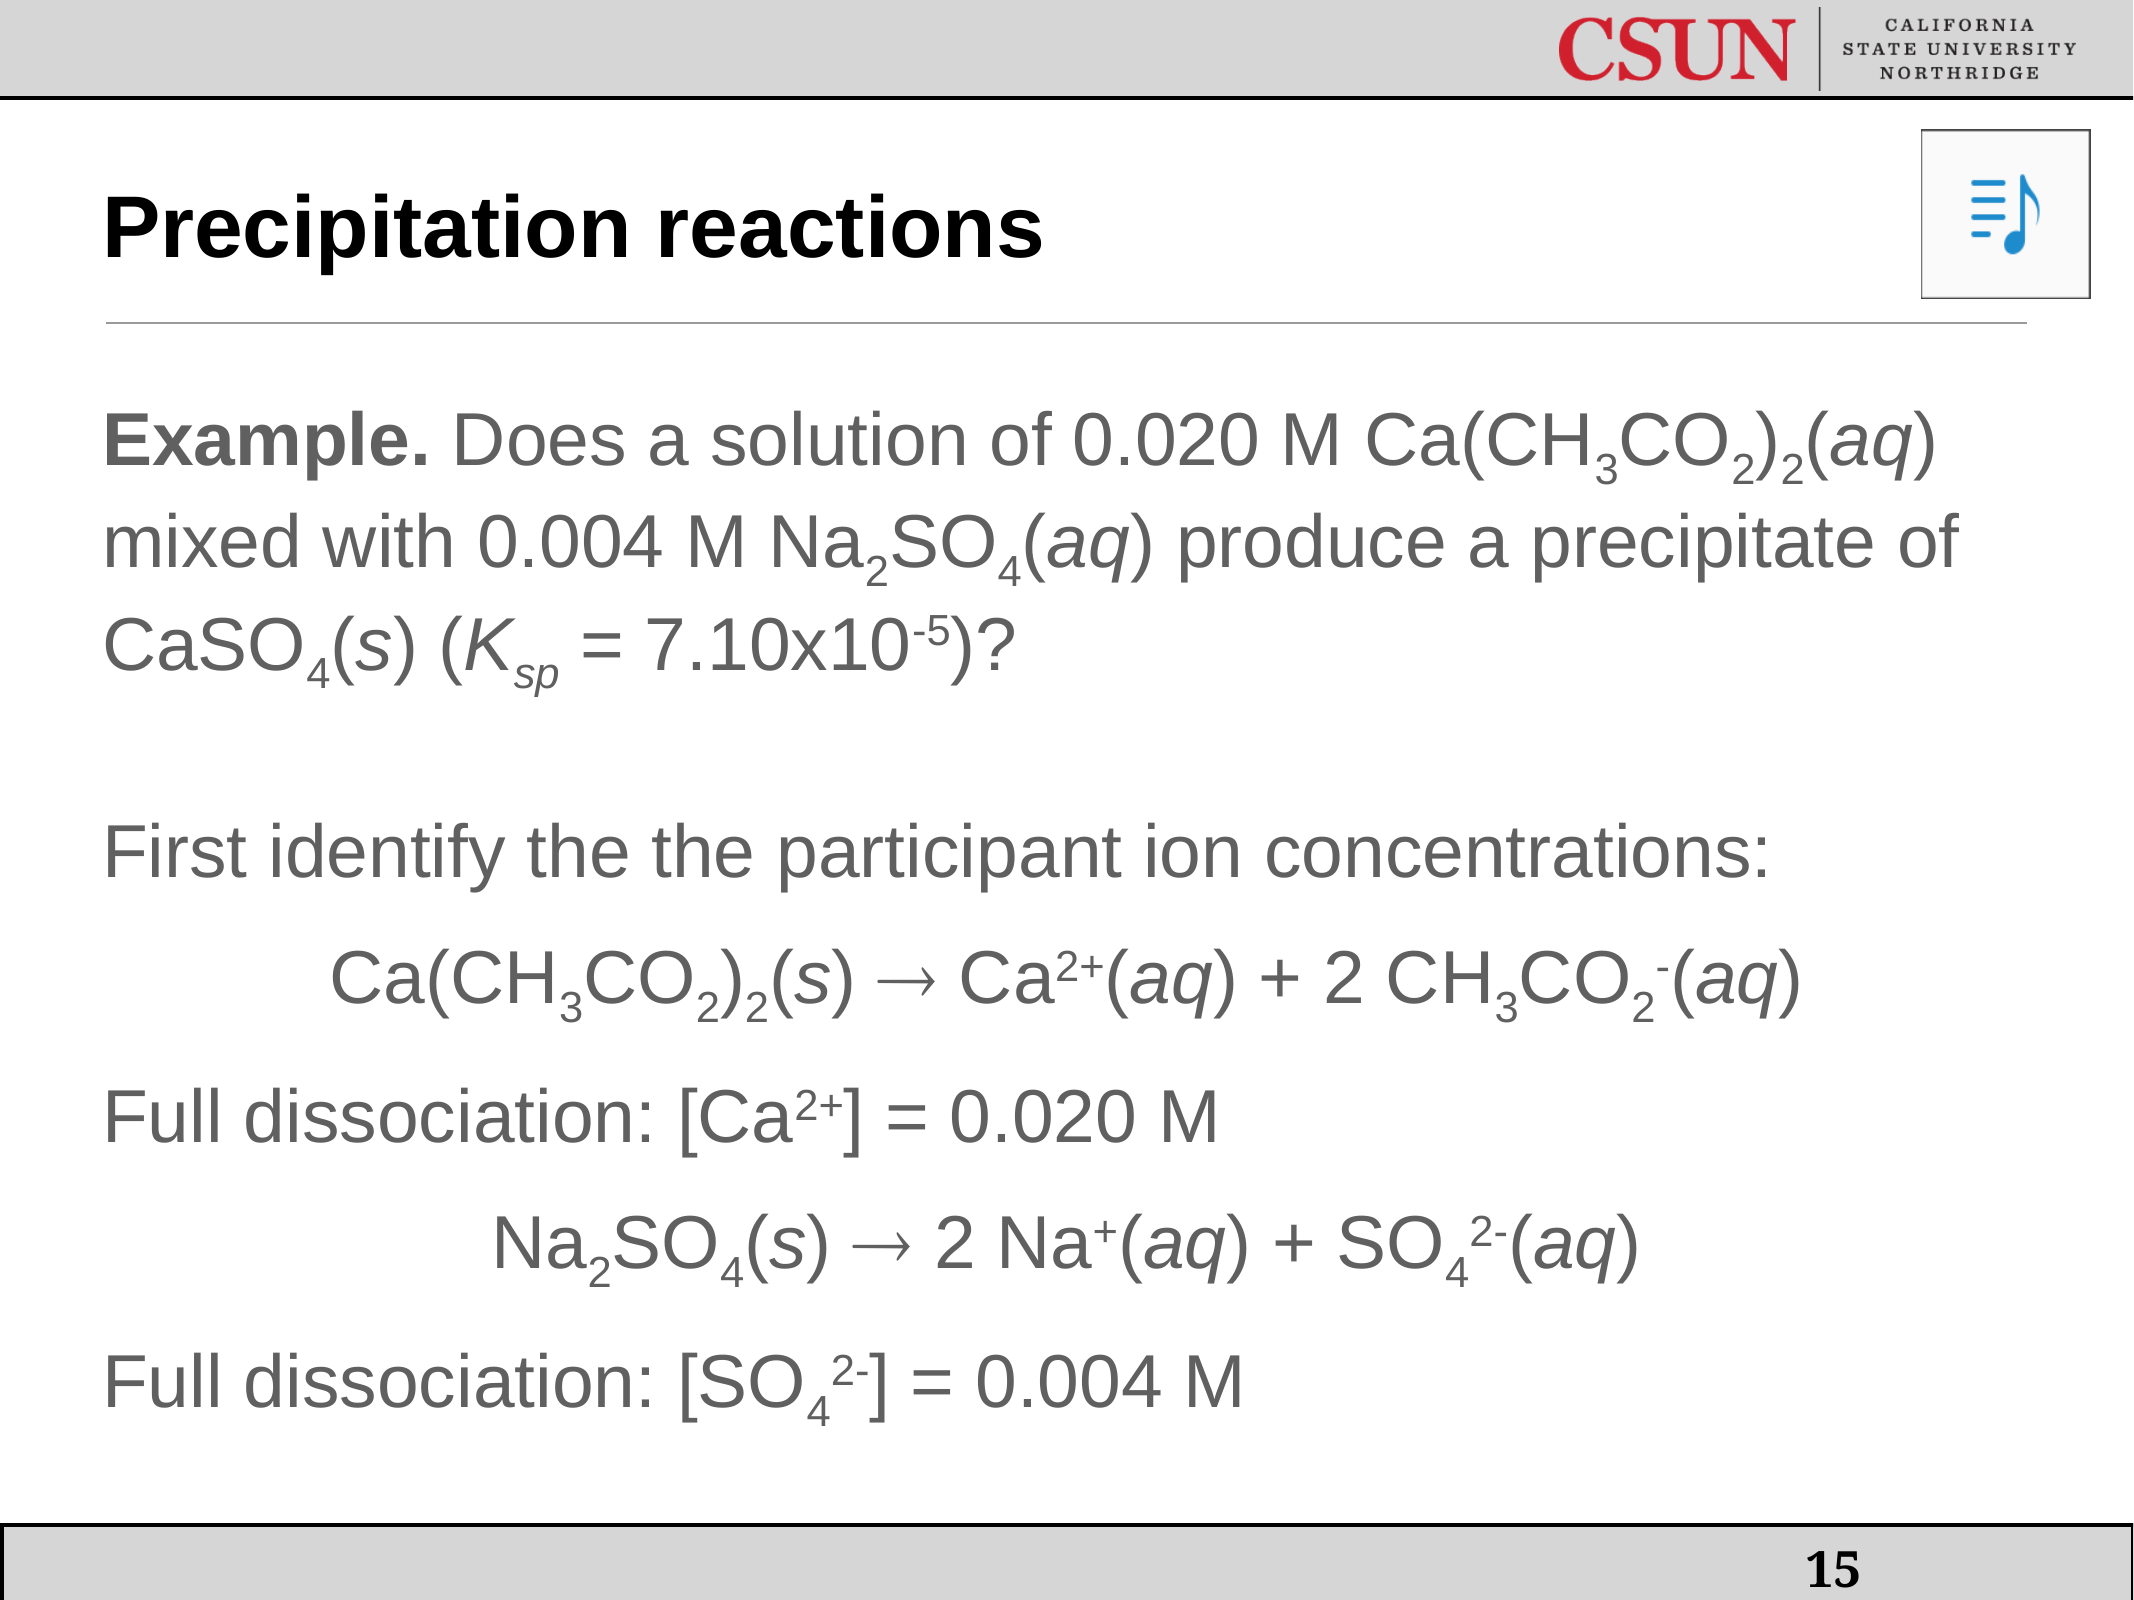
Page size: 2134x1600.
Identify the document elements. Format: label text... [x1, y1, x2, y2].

text_box [1920, 128, 2092, 301]
title Precipitation reactions [93, 104, 2040, 284]
picture [1559, 7, 2076, 91]
list Example. Does a solution of 0.020 M Ca(CH3CO2)2(aq) mixed with 0.004 M Na2SO4(aq) produce a precipitate of CaSO4(s) (Ksp = 7.10x10-5)? First identify the the participant ion concentrations: Ca(CH3CO2)2(s)  Ca2+(aq) + 2 CH3CO2-(aq) Full dissociation: [Ca2+] = 0.020 M Na2SO4(s)  2 Na+(aq) + SO42-(aq) Full dissociation: [SO42-] = 0.004 M [93, 382, 2040, 1460]
